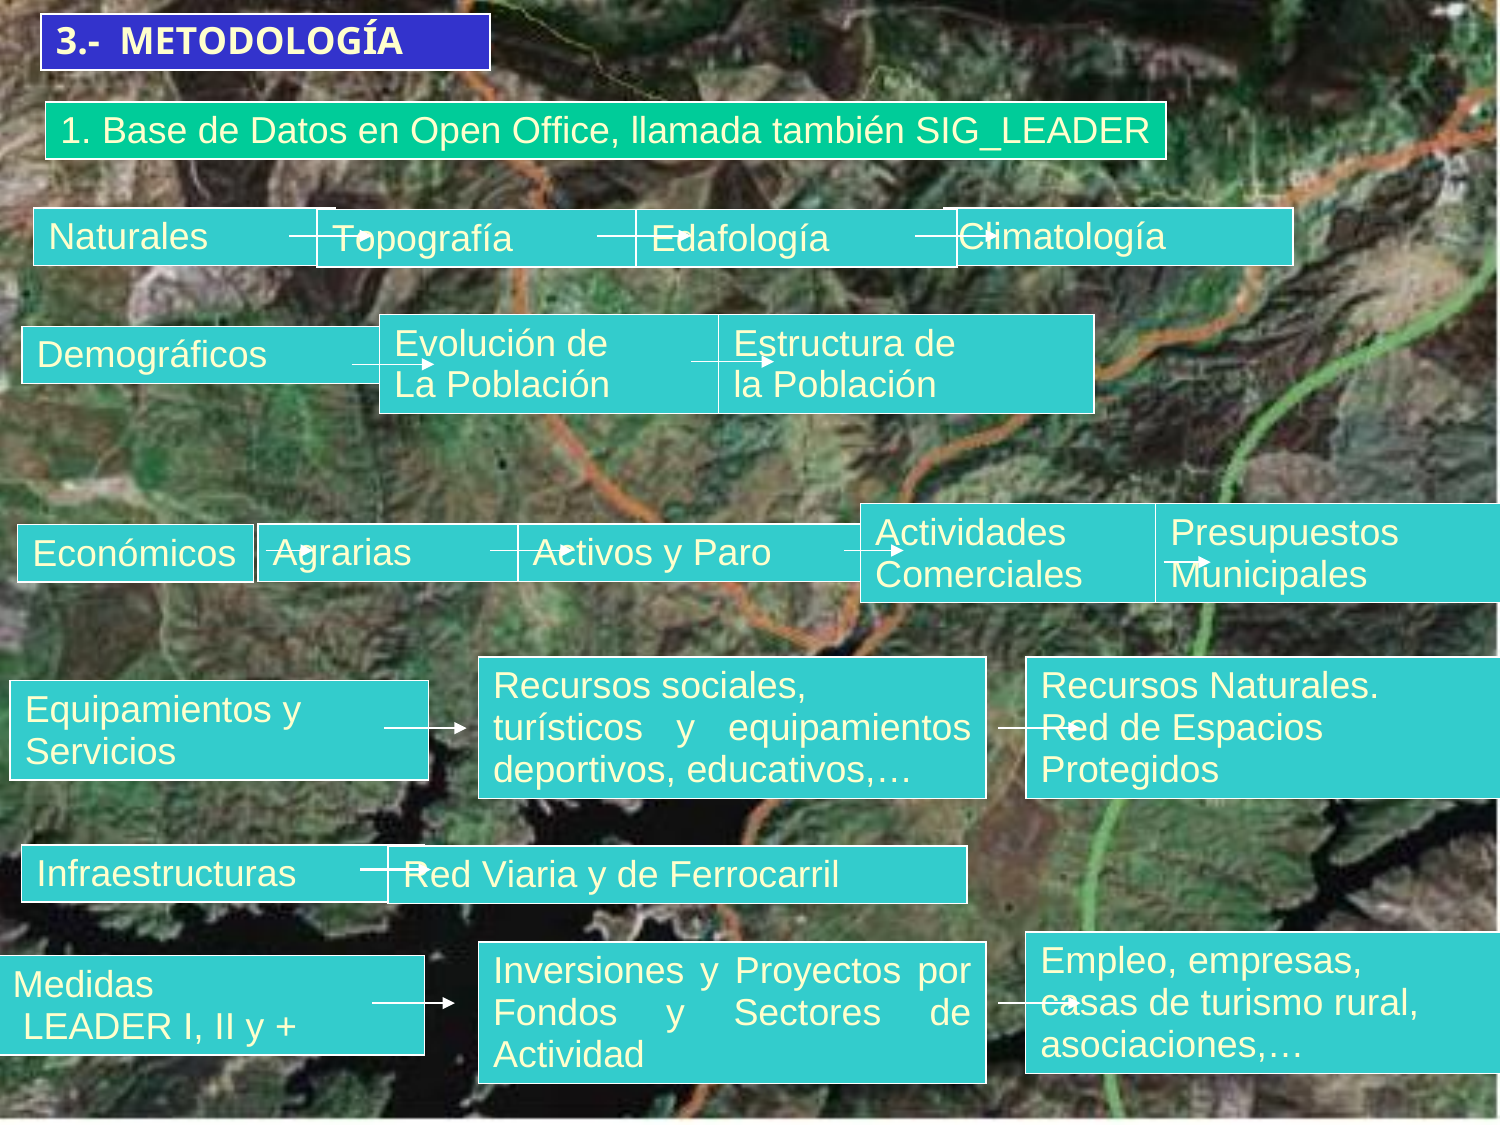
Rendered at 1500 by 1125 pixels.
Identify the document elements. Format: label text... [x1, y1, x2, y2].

text_box Climatología [943, 208, 1294, 266]
text_box Inversiones y Proyectos por Fondos y Sectores de Actividad [478, 942, 987, 1084]
text_box Agrarias [258, 524, 517, 582]
text_box Económicos [17, 524, 254, 582]
text_box Medidas LEADER I, II y + [0, 955, 425, 1056]
text_box Recursos sociales, turísticos y equipamientos deportivos, educativos,… [478, 657, 987, 799]
text_box 1. Base de Datos en Open Office, llamada también SIG_LEADER [45, 101, 1166, 160]
text_box Naturales [33, 208, 336, 266]
text_box 3.- METODOLOGÍA [41, 13, 491, 71]
text_box Recursos Naturales. Red de Espacios Protegidos [1025, 657, 1500, 799]
text_box Demográficos [21, 326, 379, 384]
text_box Estructura de la Población [718, 314, 1094, 414]
text_box Empleo, empresas, casas de turismo rural, asociaciones,… [1025, 932, 1500, 1074]
text_box Activos y Paro [517, 524, 860, 582]
text_box Evolución de La Población [379, 314, 718, 414]
text_box Edafología [636, 209, 957, 267]
text_box Actividades Comerciales [860, 503, 1155, 603]
picture [0, 0, 1500, 1125]
text_box Presupuestos Municipales [1155, 503, 1500, 603]
text_box Topografía [317, 209, 636, 267]
text_box Red Viaria y de Ferrocarril [388, 846, 968, 904]
text_box Infraestructuras [21, 844, 425, 903]
text_box Equipamientos y Servicios [9, 680, 429, 781]
